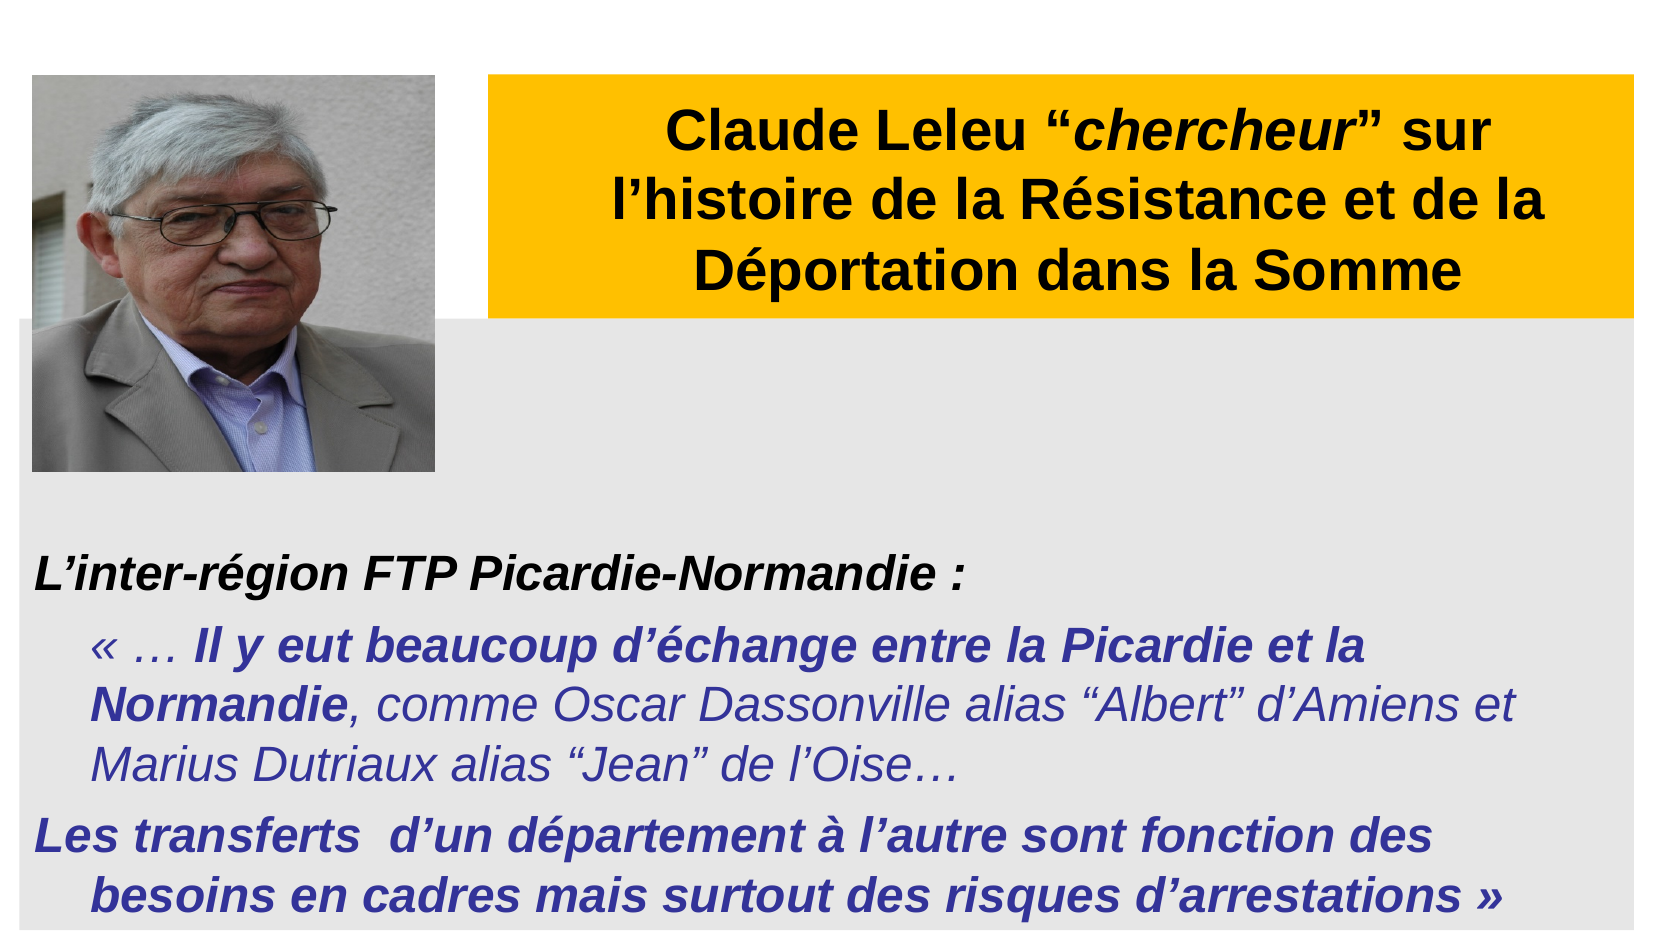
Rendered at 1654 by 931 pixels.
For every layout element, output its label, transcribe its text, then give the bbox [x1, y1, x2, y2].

picture [32, 75, 435, 472]
title Claude Leleu “chercheur” sur l’histoire de la Résistance et de la Déportation dans la Somme [488, 74, 1634, 318]
list D L’inter-région FTP Picardie-Normandie : « … Il y eut beaucoup d’échange entre la Picardie et la Normandie, comme Oscar Dassonville alias “Albert” d’Amiens et Marius Dutriaux alias “Jean” de l’Oise… Les transferts d’un département à l’autre sont fonction des besoins en cadres mais surtout des risques d’arrestations » [19, 318, 1634, 931]
